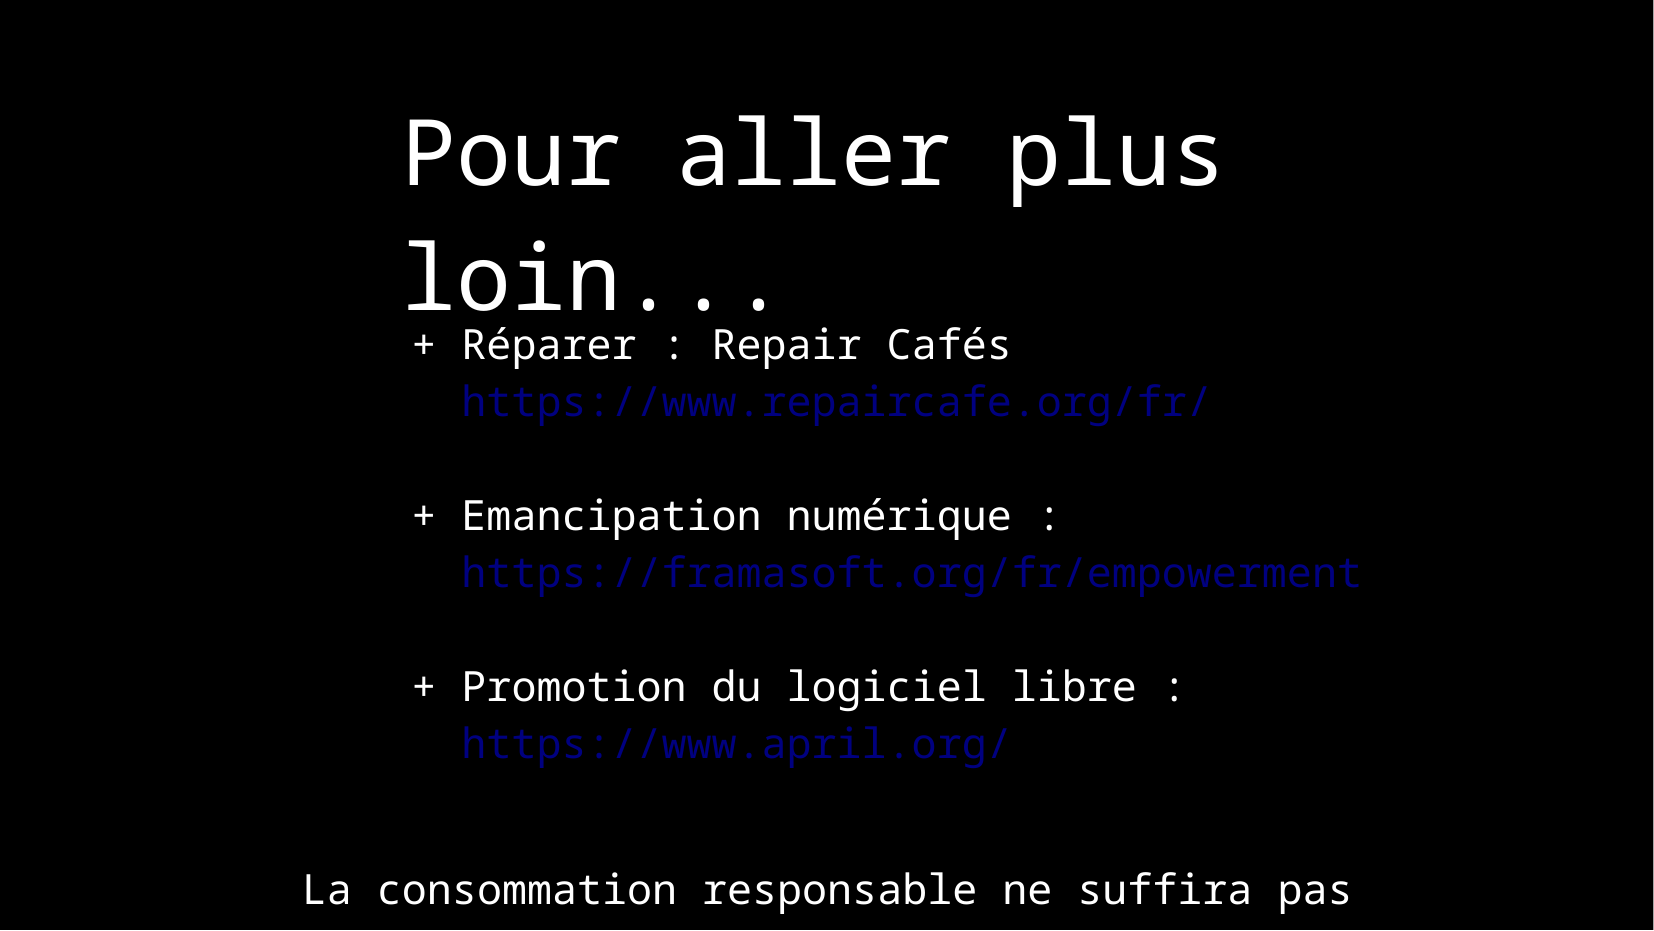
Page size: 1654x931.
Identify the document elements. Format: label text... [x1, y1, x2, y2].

title La consommation responsable ne suffira pas [82, 810, 1571, 931]
title Pour aller plus loin... [401, 0, 1531, 461]
title + Réparer : Repair Cafés https://www.repaircafe.org/fr/ + Emancipation numérique : https://framasoft.org/fr/empowerment + Promotion du logiciel libre : https://www.april.org/ [411, 357, 1432, 843]
